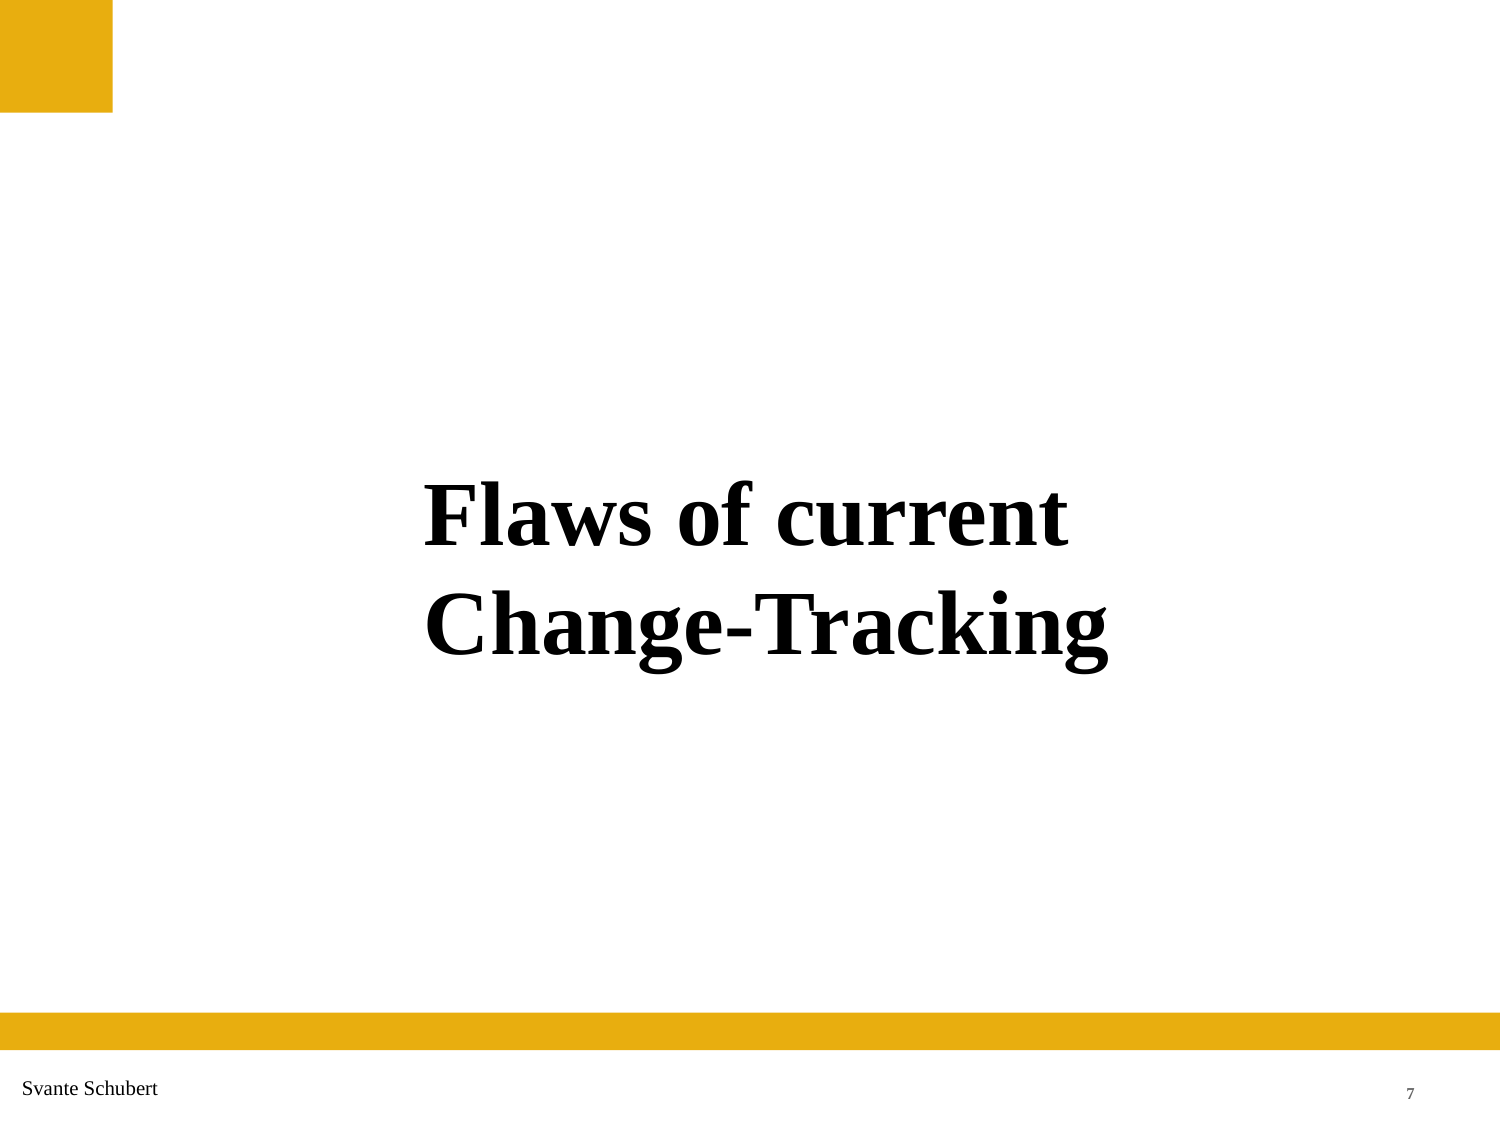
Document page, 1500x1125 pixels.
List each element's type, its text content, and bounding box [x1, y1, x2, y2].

title Flaws of current Change-Tracking [423, 455, 1159, 684]
